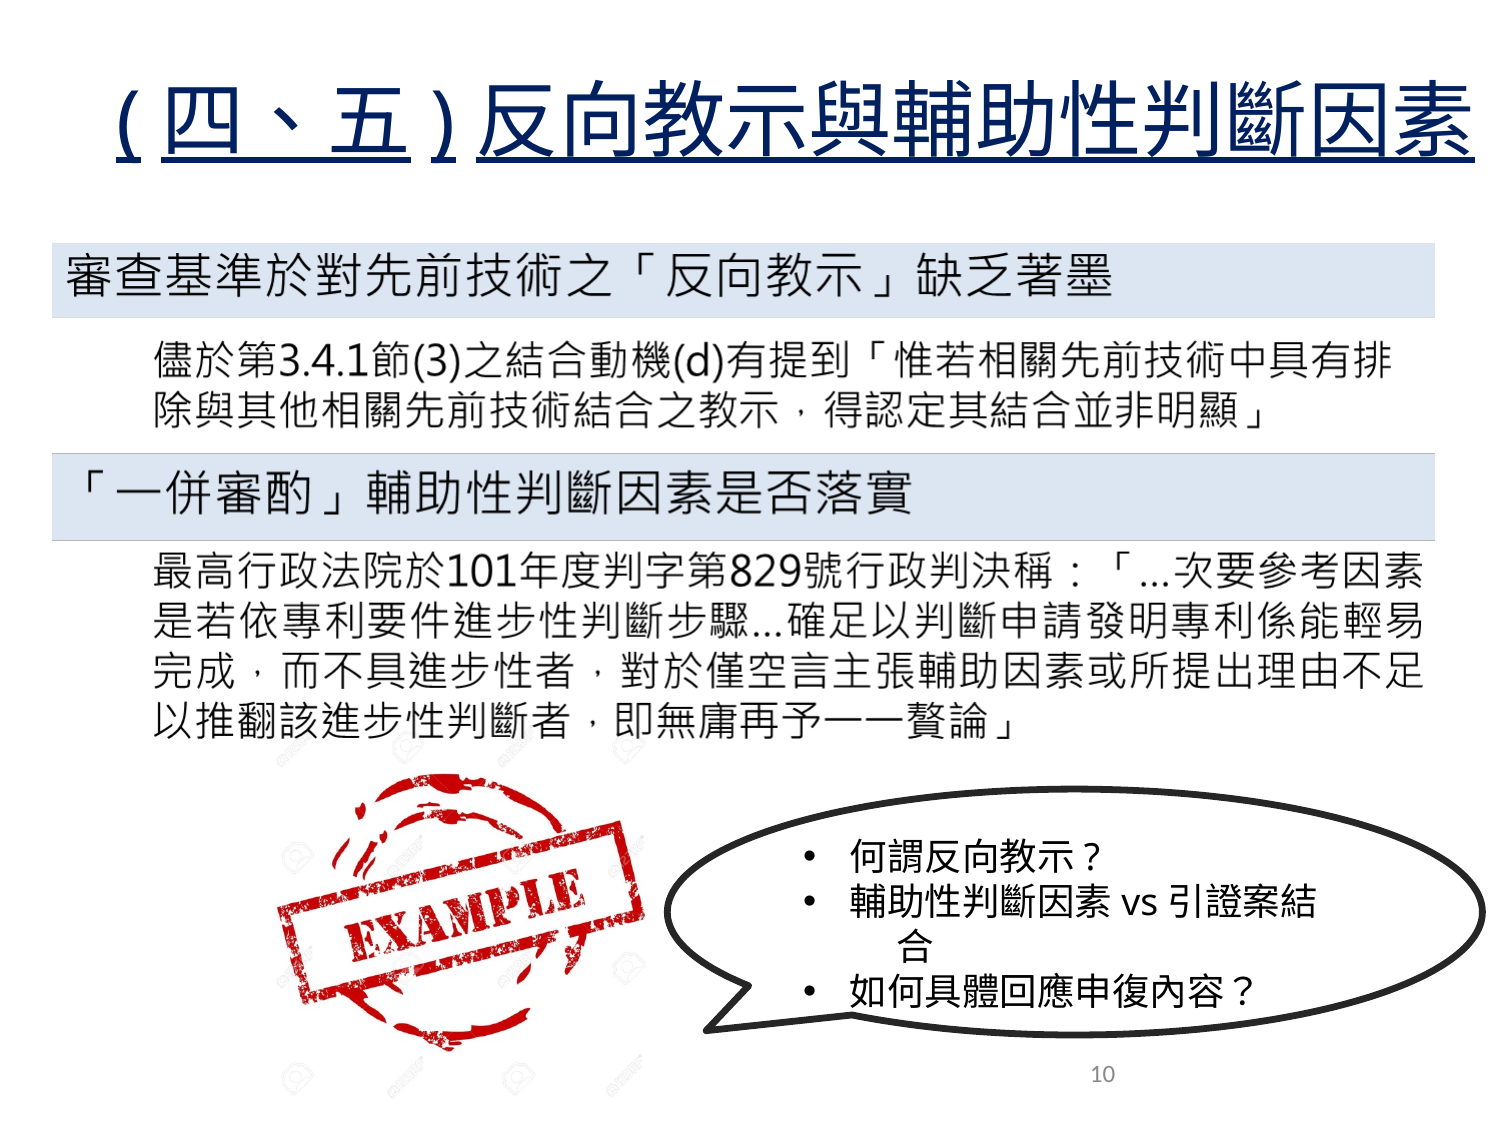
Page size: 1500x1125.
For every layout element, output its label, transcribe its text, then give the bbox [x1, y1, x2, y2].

title (四、五)反向教示與輔助性判斷因素 [90, 46, 1500, 188]
picture [52, 231, 1436, 1106]
text_box 何謂反向教示? 輔助性判斷因素vs引證案結合 如何具體回應申復內容？ [667, 789, 1483, 1036]
text_box 10 [1074, 1042, 1426, 1103]
